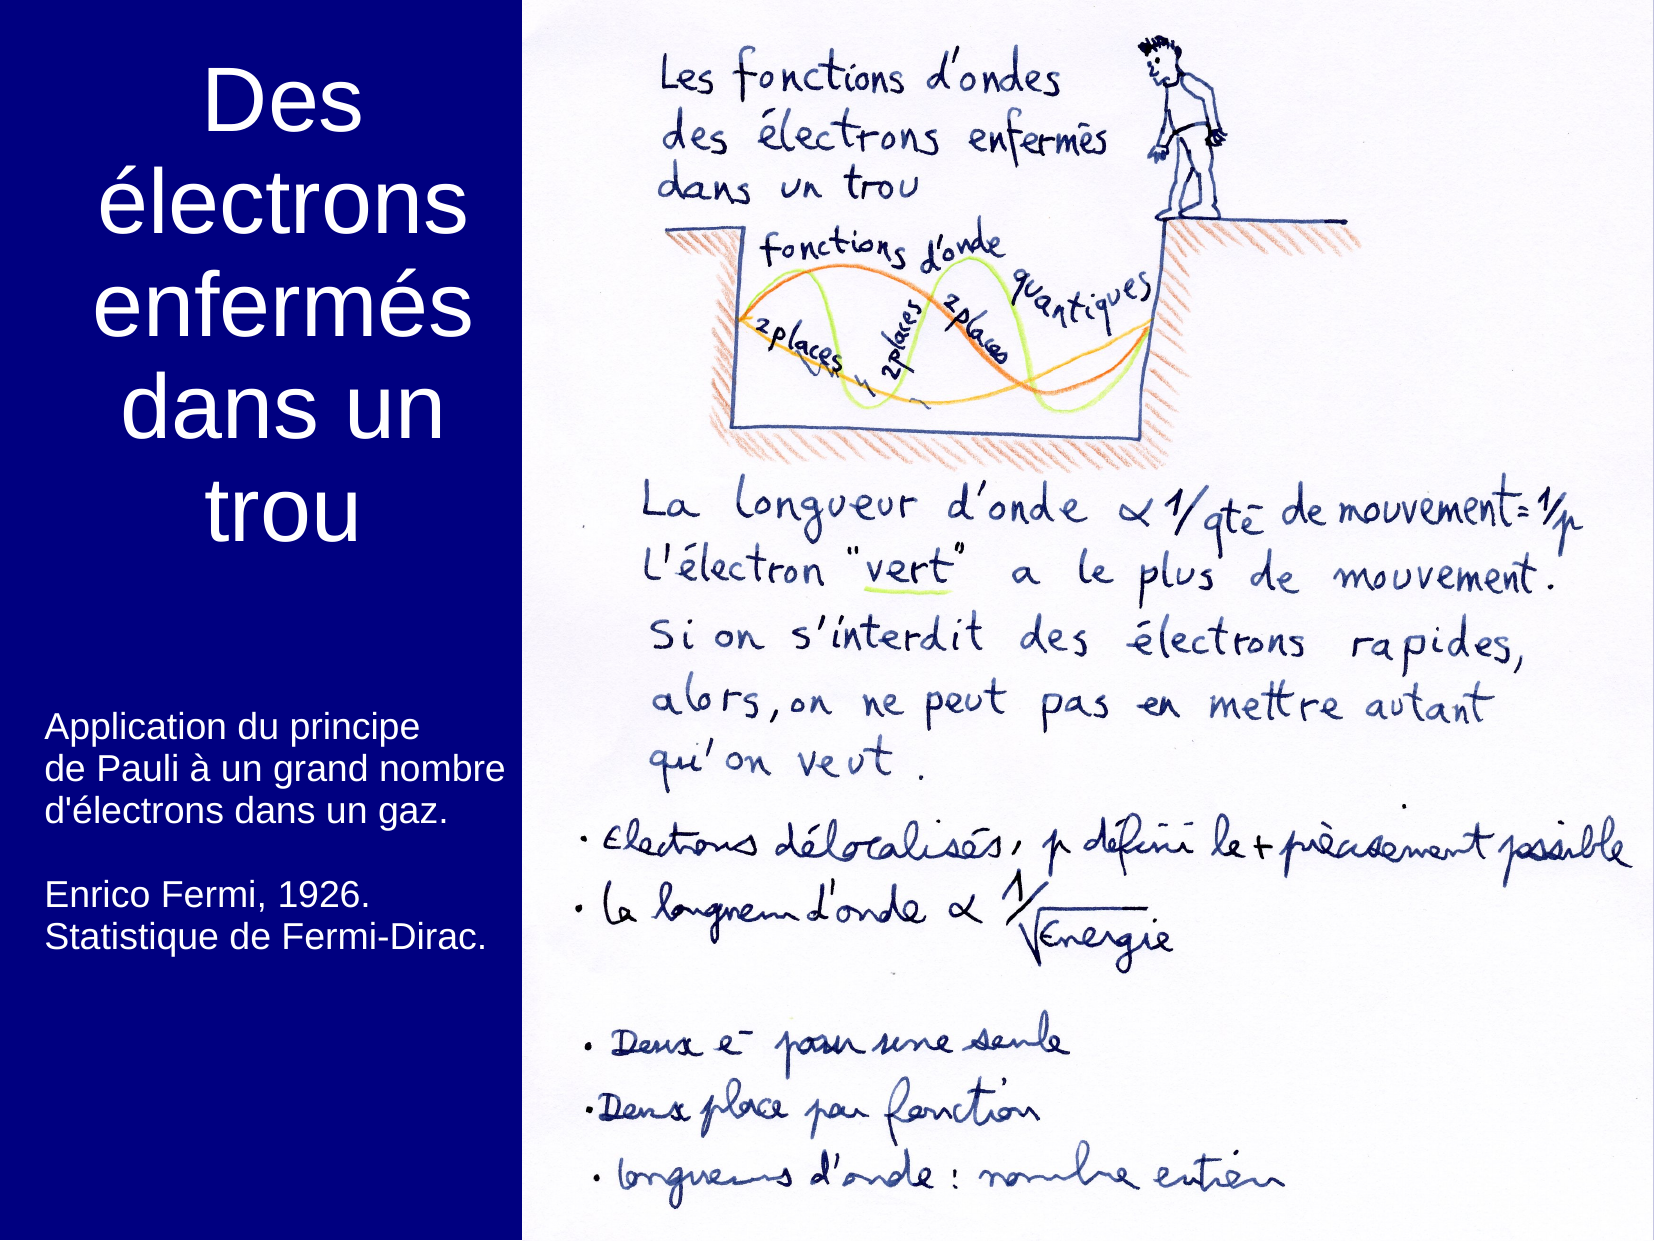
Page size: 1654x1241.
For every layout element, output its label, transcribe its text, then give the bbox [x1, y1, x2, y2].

title Des électrons enfermés dans un trou [29, 48, 522, 562]
text_box Application du principe de Pauli à un grand nombre d'électrons dans un gaz. Enrico Fermi, 1926. Statistique de Fermi-Dirac. [29, 698, 521, 966]
picture [522, 0, 1654, 1241]
